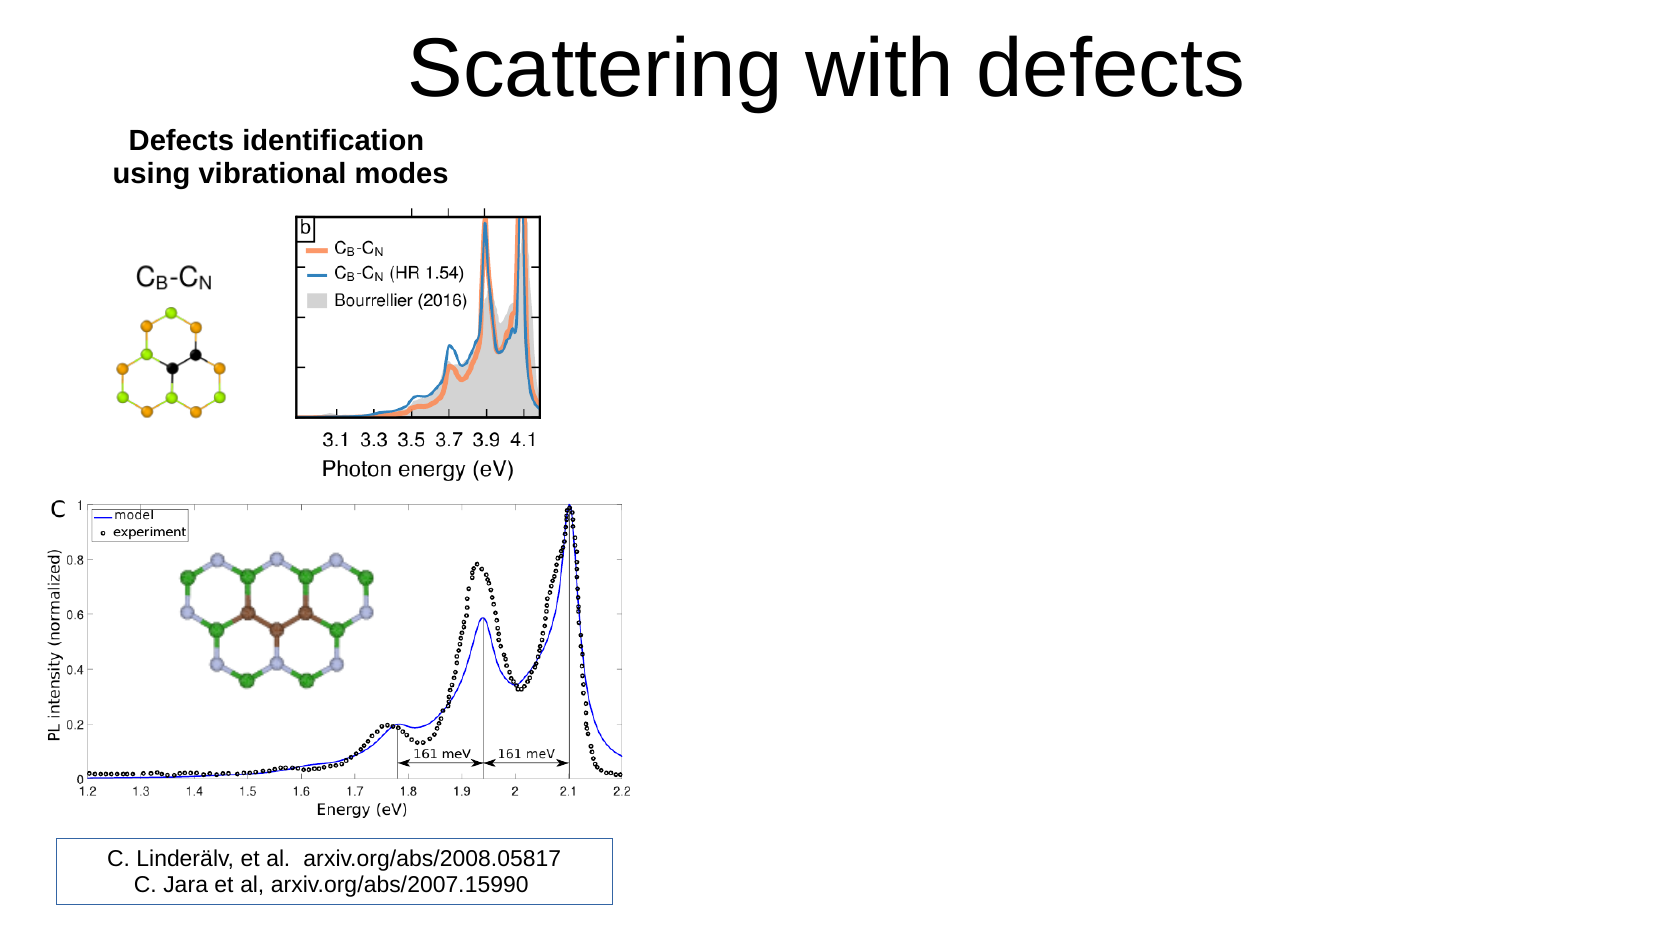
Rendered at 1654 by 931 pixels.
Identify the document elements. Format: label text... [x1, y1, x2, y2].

text_box C. Linderälv, et al. arxiv.org/abs/2008.05817 C. Jara et al, arxiv.org/abs/2007.15990 [56, 838, 613, 905]
text_box Defects identification using vibrational modes [94, 116, 468, 197]
picture [39, 490, 646, 828]
picture [107, 257, 237, 427]
picture [282, 203, 554, 486]
title Scattering with defects [82, 1, 1571, 135]
